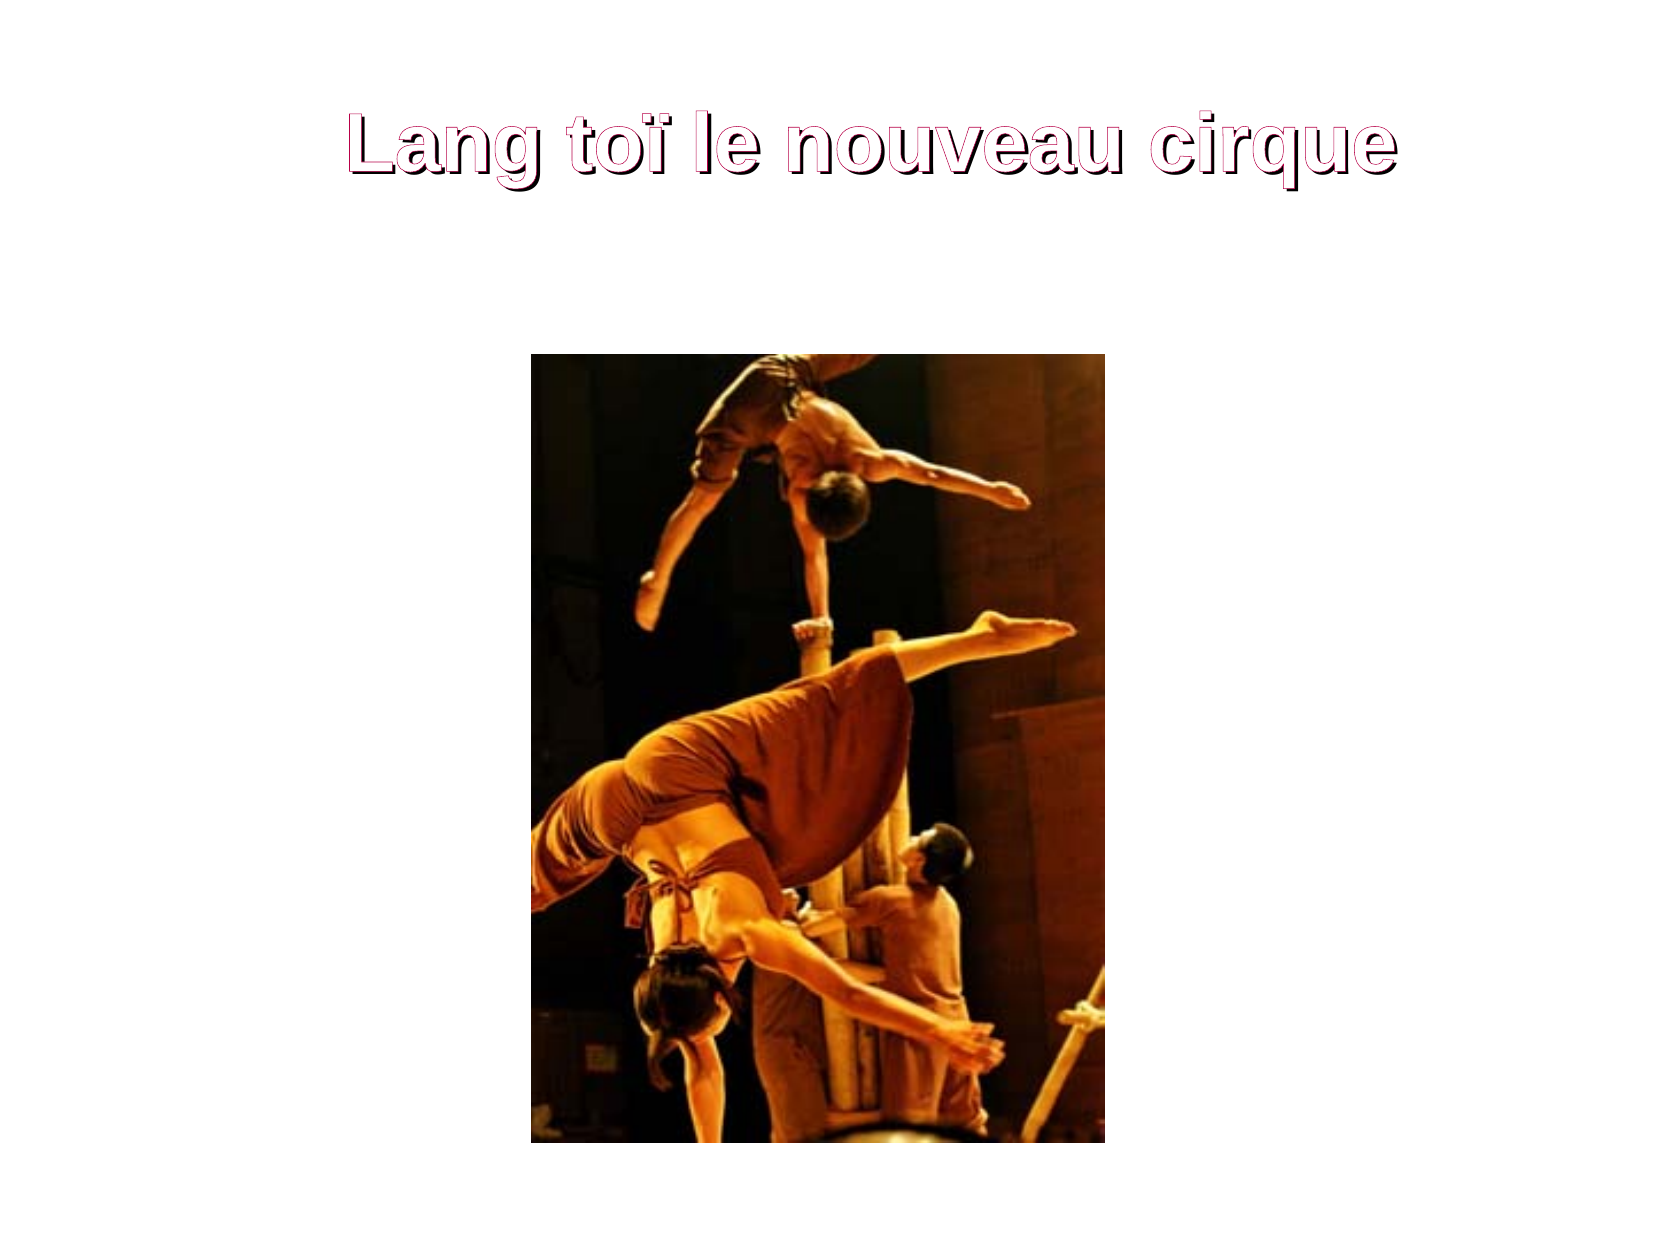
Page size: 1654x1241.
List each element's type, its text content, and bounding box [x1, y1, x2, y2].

picture [531, 354, 1105, 1143]
text_box Lang toï le nouveau cirque [147, 88, 1595, 197]
